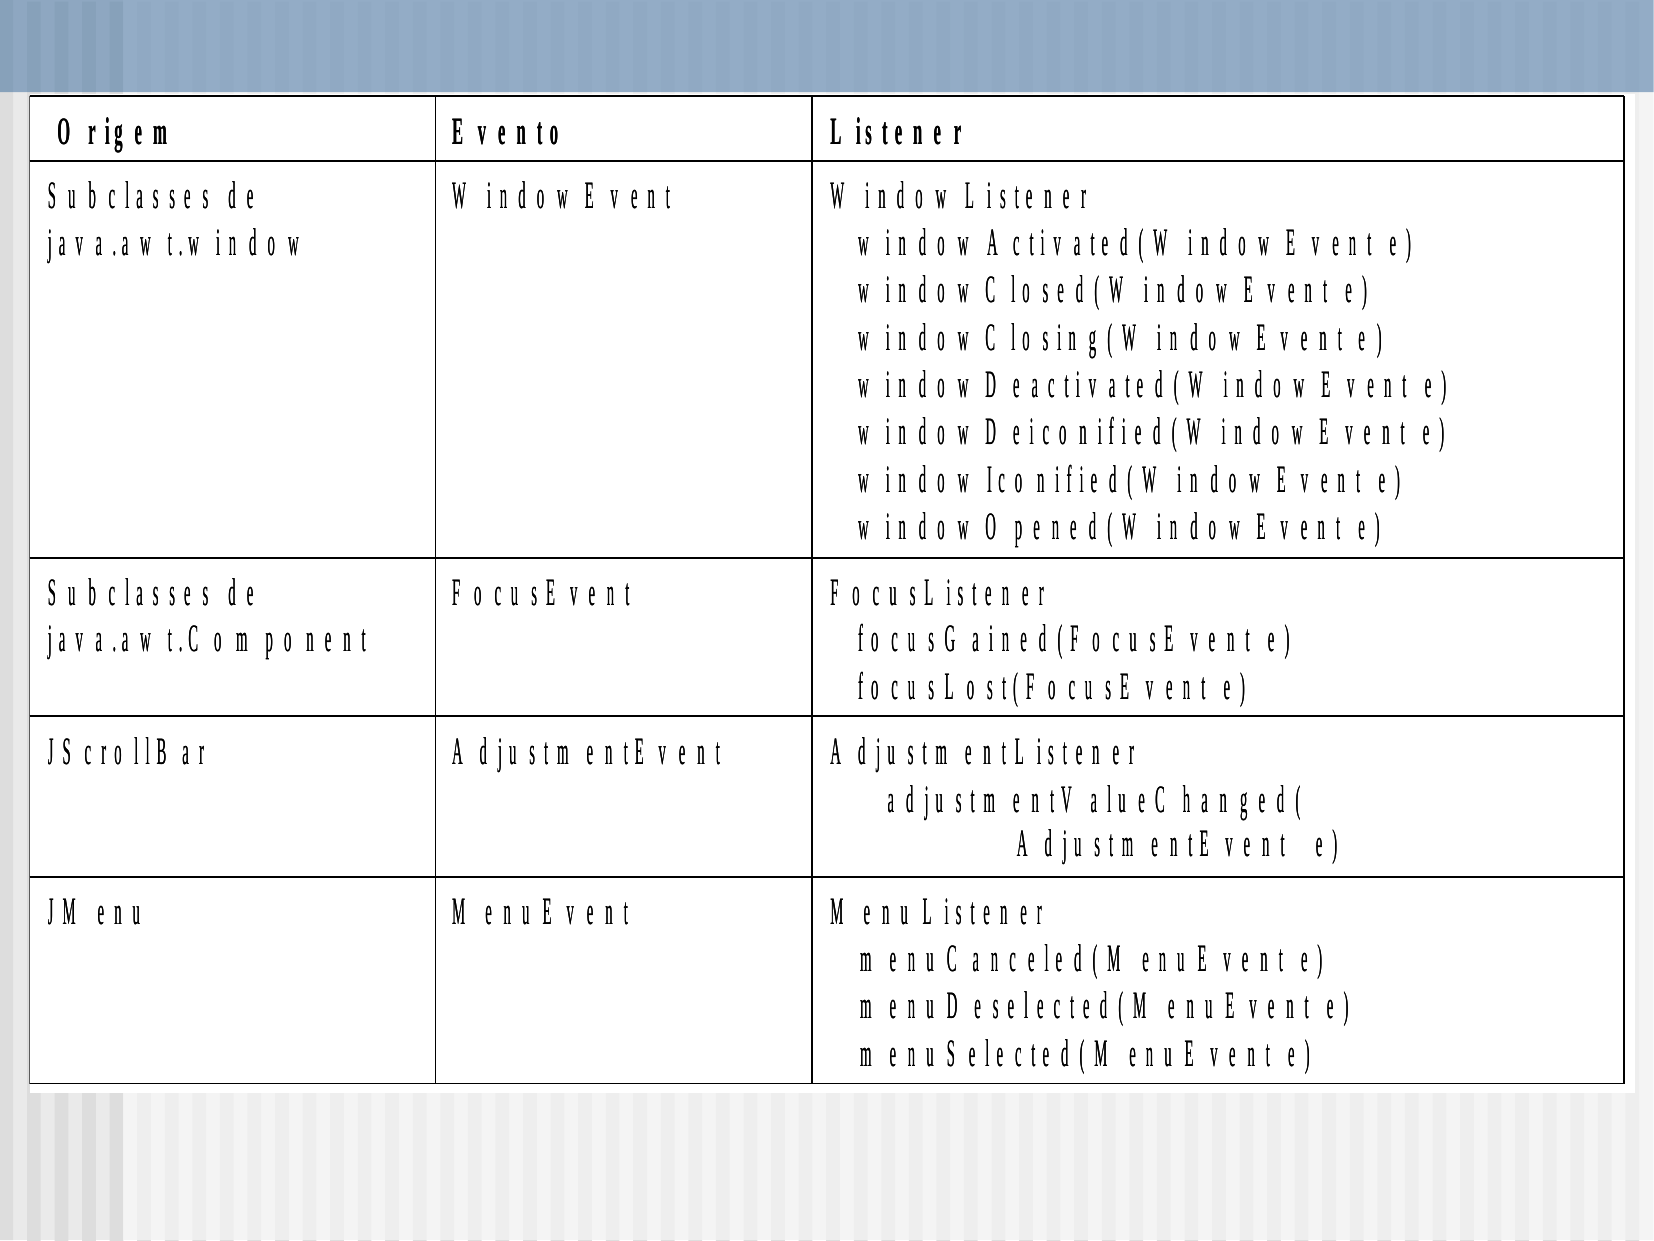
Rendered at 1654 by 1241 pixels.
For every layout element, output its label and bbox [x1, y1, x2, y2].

picture [29, 94, 1636, 1093]
